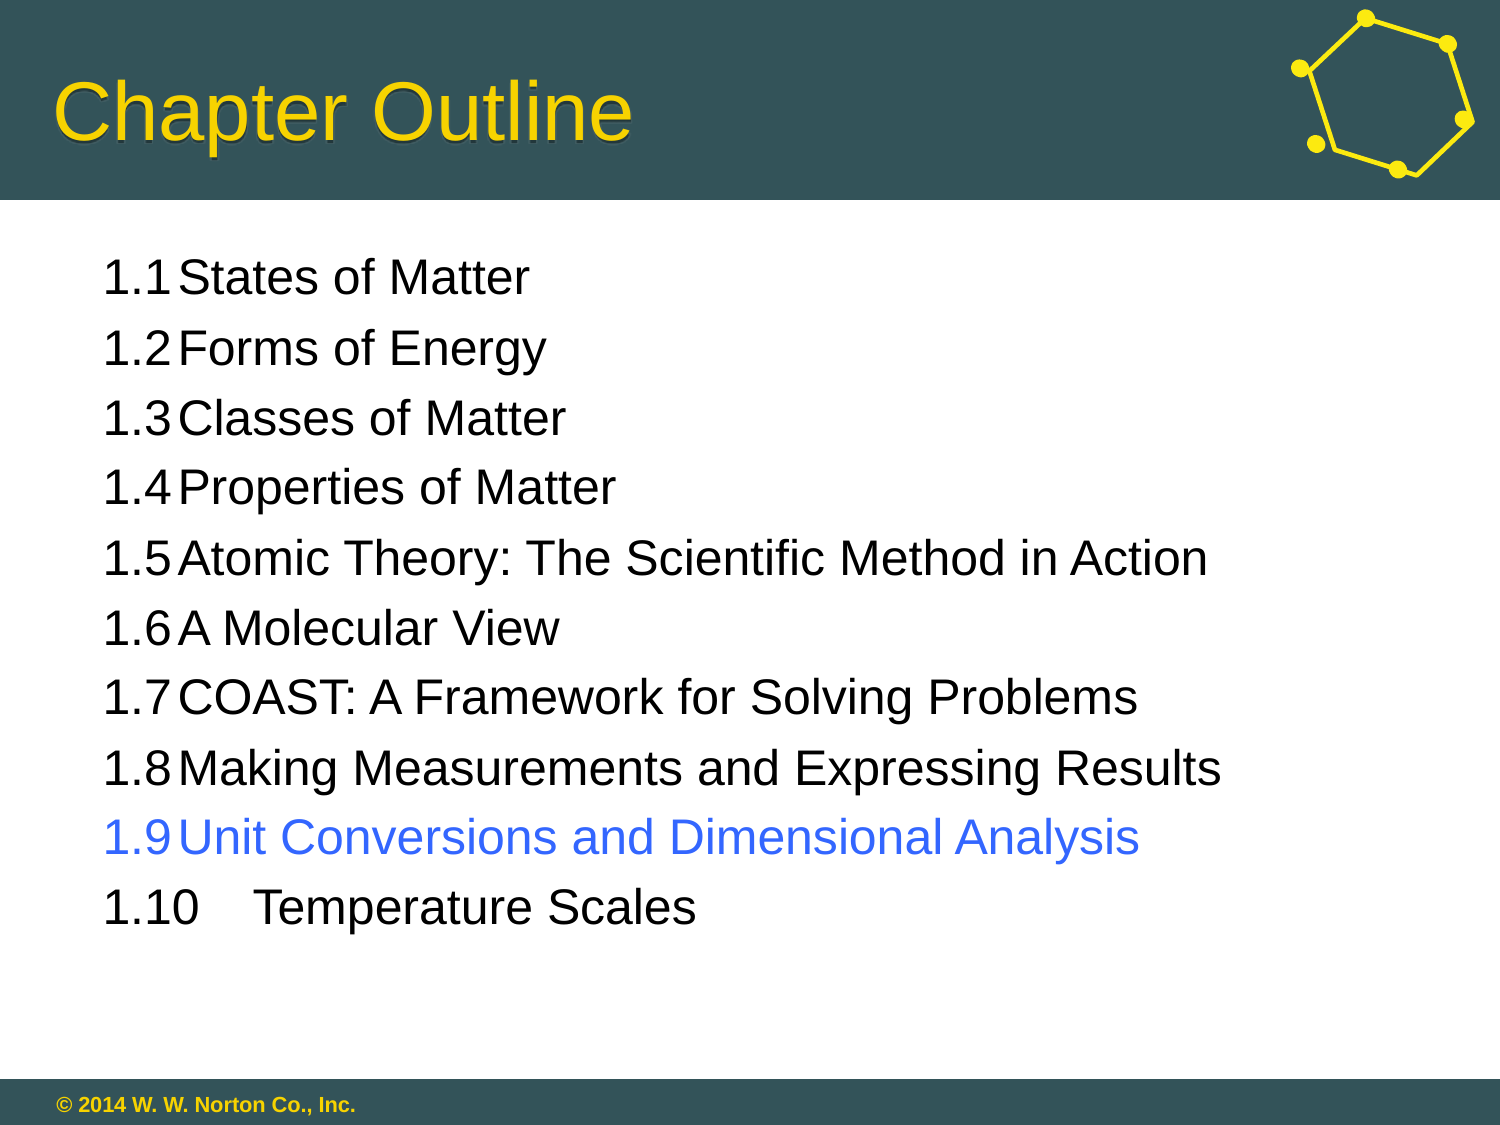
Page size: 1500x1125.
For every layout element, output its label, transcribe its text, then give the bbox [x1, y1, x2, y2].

list 1.1 States of Matter 1.2 Forms of Energy 1.3 Classes of Matter 1.4 Properties of Matter 1.5 Atomic Theory: The Scientific Method in Action 1.6 A Molecular View 1.7 COAST: A Framework for Solving Problems 1.8 Making Measurements and Expressing Results 1.9 Unit Conversions and Dimensional Analysis 1.10 Temperature Scales [87, 237, 1425, 1013]
title Chapter Outline [37, 19, 1225, 195]
